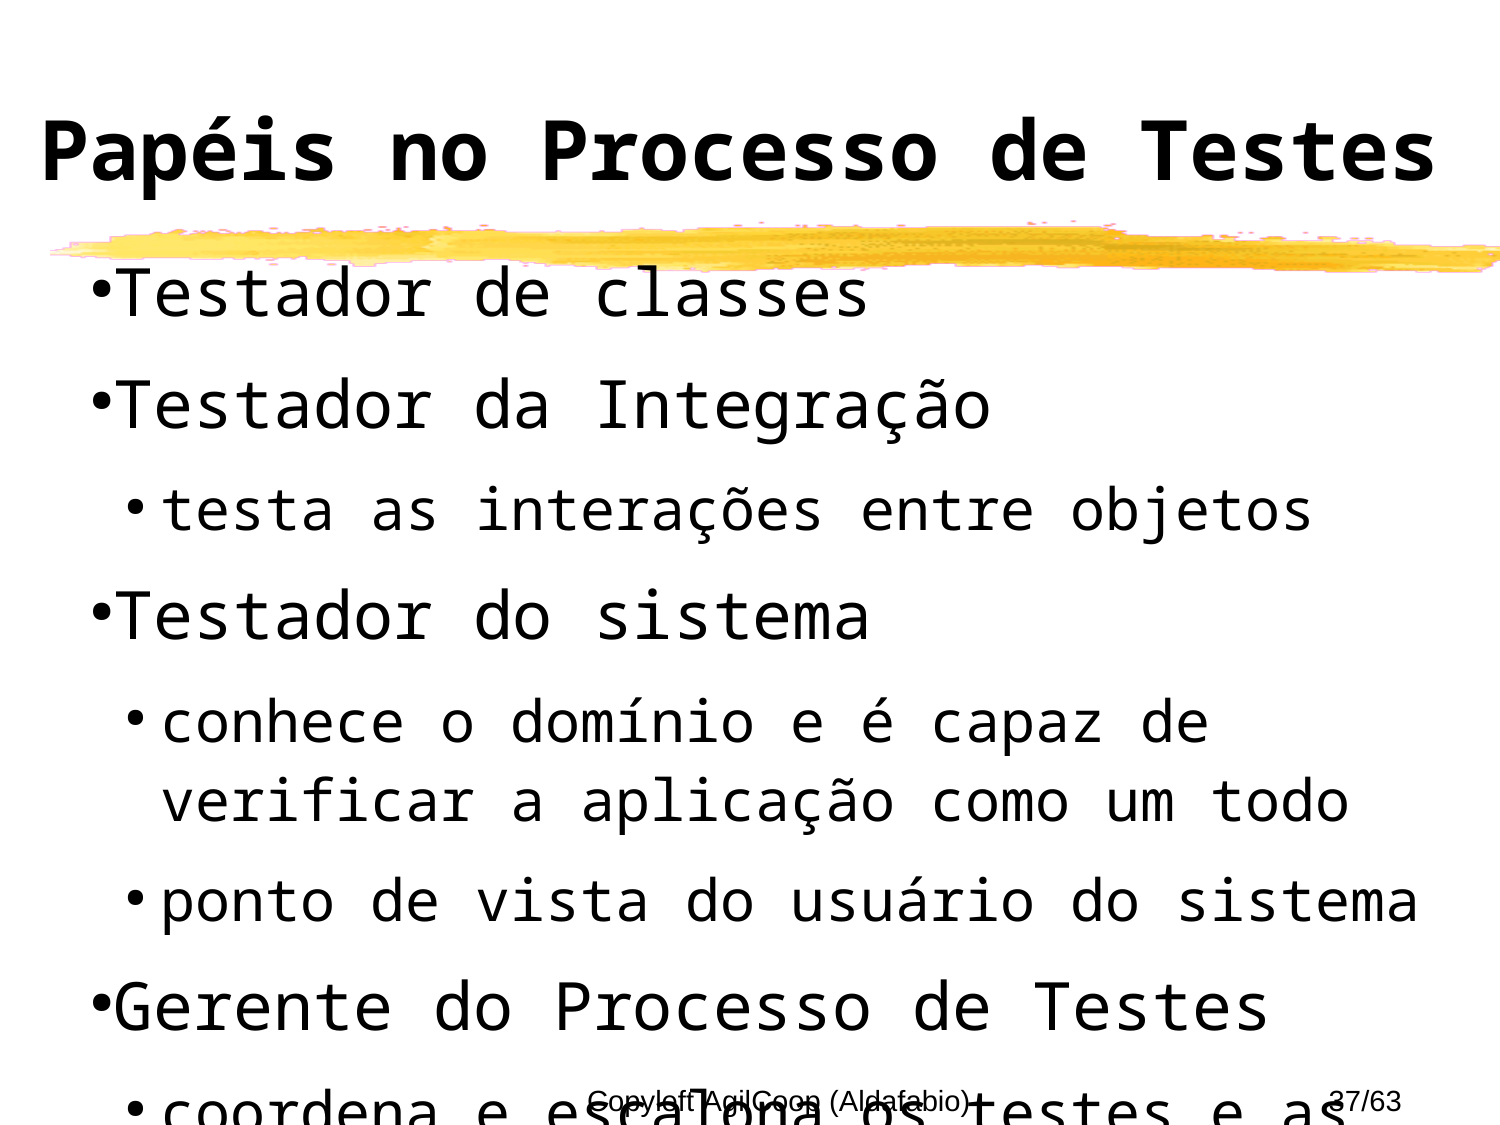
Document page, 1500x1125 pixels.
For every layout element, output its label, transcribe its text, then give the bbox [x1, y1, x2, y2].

list Testador de classes Testador da Integração testa as interações entre objetos Testador do sistema conhece o domínio e é capaz de verificar a aplicação como um todo ponto de vista do usuário do sistema Gerente do Processo de Testes coordena e escalona os testes e as pessoas [74, 237, 1463, 1072]
title Papéis no Processo de Testes [24, 49, 1488, 213]
picture [50, 215, 1500, 284]
